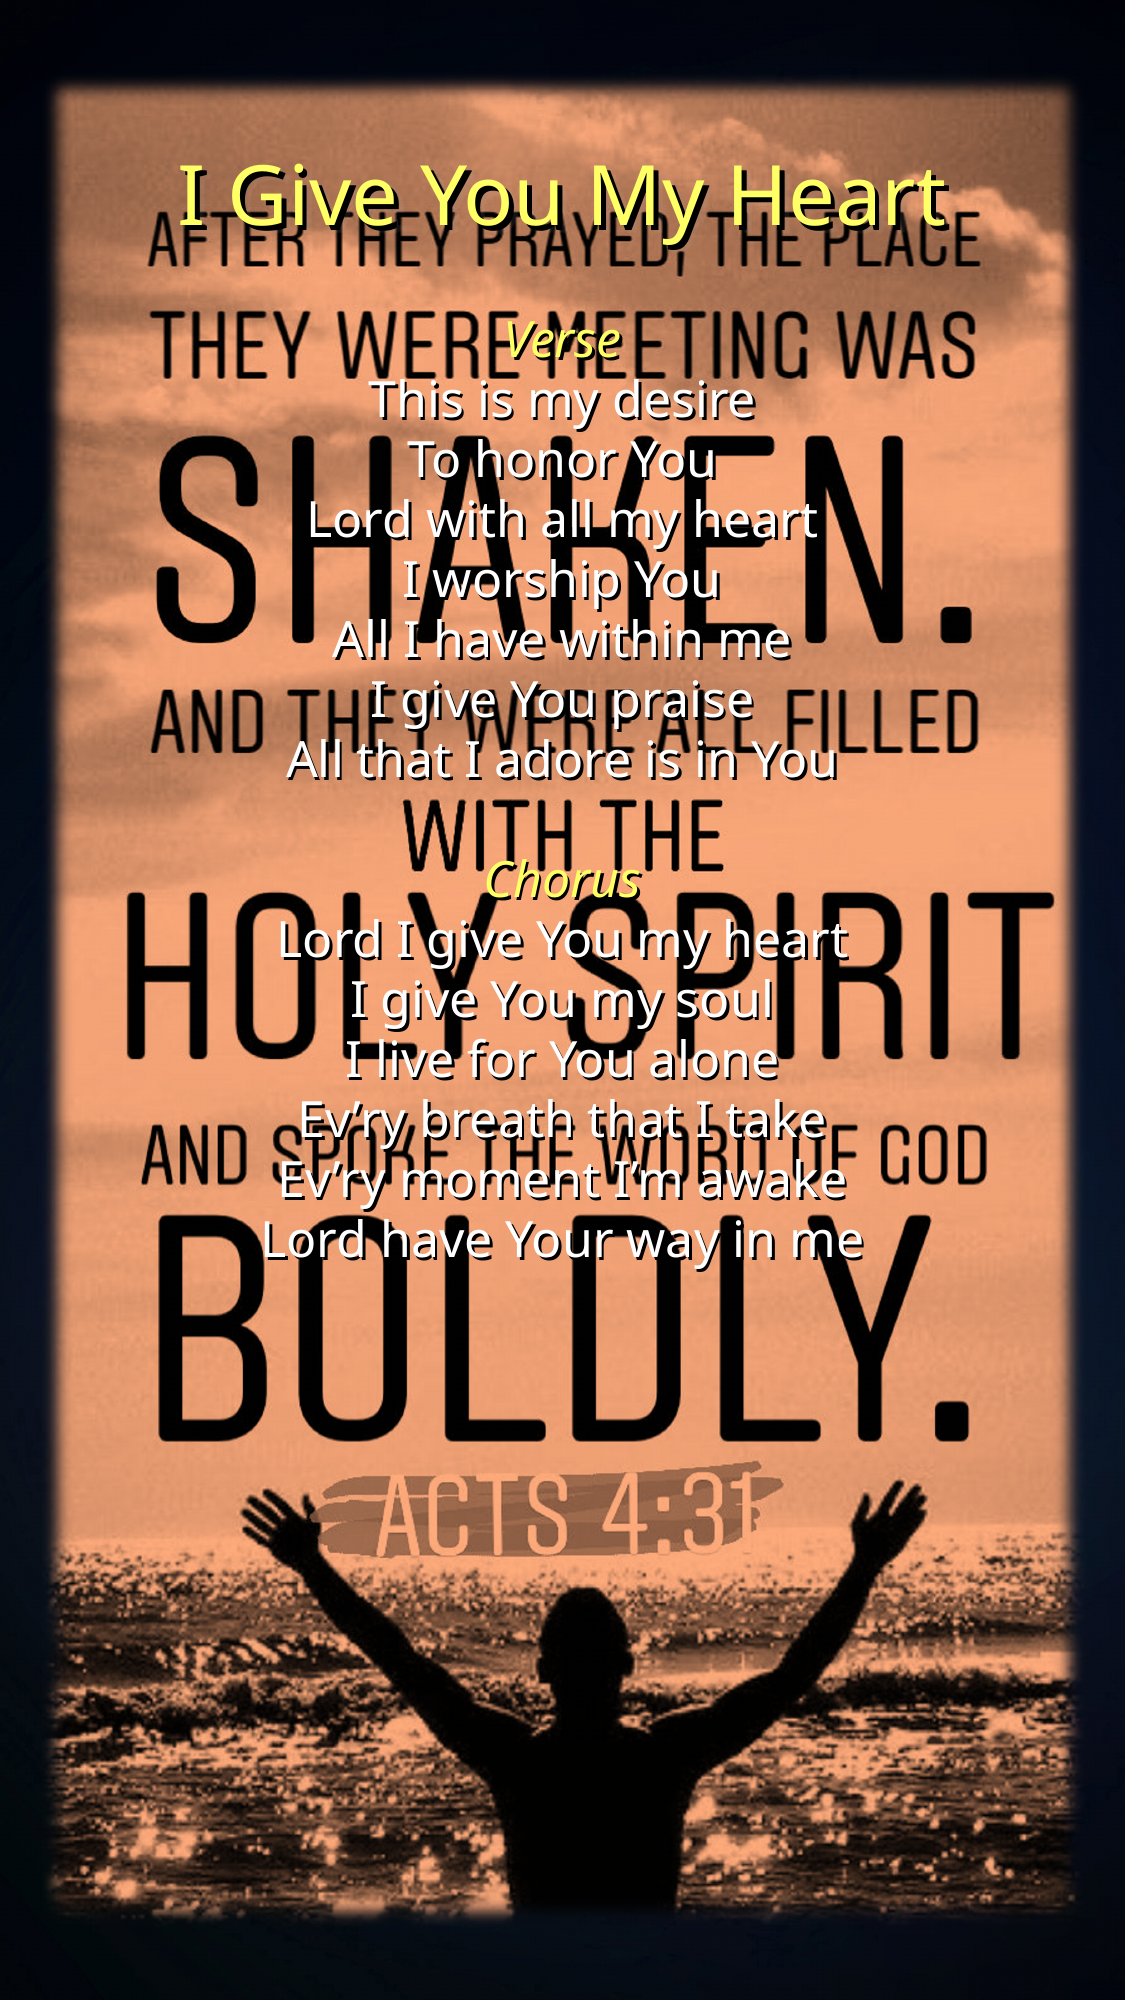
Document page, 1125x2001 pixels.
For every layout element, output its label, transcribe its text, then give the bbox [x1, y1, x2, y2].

text_box Verse This is my desire To honor You Lord with all my heart I worship You All I have within me I give You praise All that I adore is in You Chorus Lord I give You my heart I give You my soul I live for You alone Ev’ry breath that I take Ev’ry moment I’m awake Lord have Your way in me [0, 300, 1125, 1285]
text_box I Give You My Heart [0, 135, 1125, 252]
